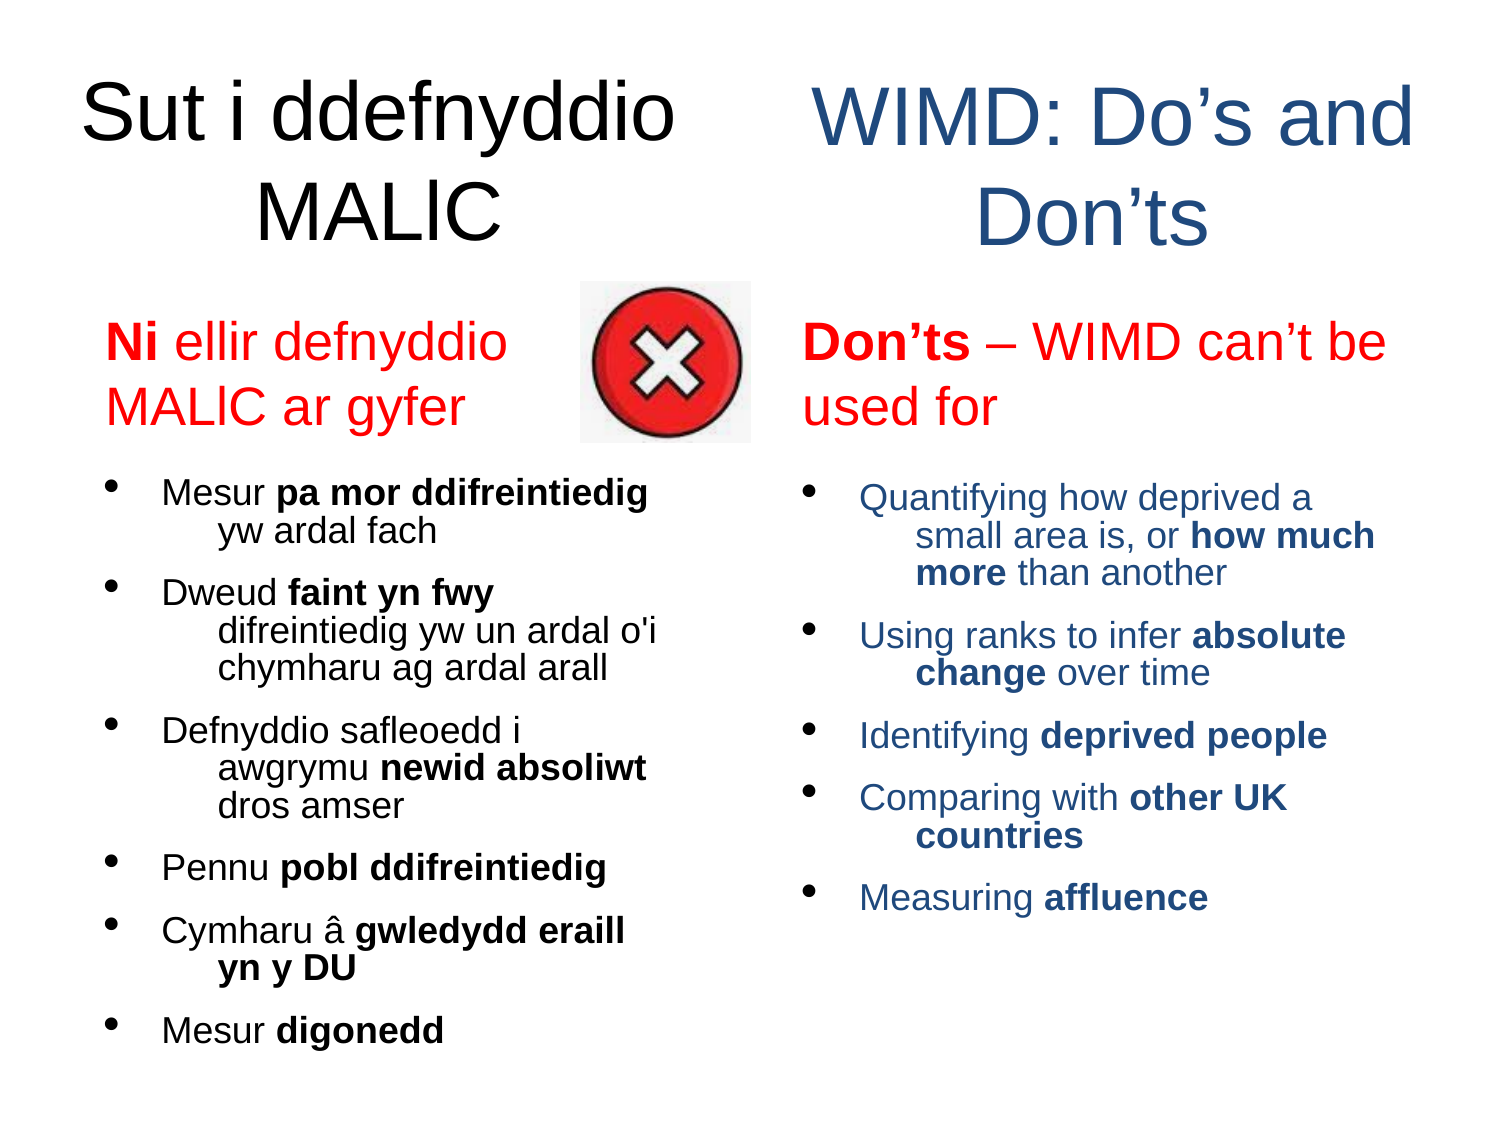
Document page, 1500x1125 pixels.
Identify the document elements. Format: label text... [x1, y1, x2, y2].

text_box Ni ellir defnyddio MALlC ar gyfer Mesur pa mor ddifreintiedig yw ardal fach Dweud faint yn fwy difreintiedig yw un ardal o'i chymharu ag ardal arall Defnyddio safleoedd i awgrymu newid absoliwt dros amser Pennu pobl ddifreintiedig Cymharu â gwledydd eraill yn y DU Mesur digonedd [90, 299, 686, 1058]
text_box Sut i ddefnyddio MALlC [0, 50, 807, 265]
picture [580, 281, 751, 443]
text_box Don’ts – WIMD can’t be used for Quantifying how deprived a small area is, or how much more than another Using ranks to infer absolute change over time Identifying deprived people Comparing with other UK countries Measuring affluence [788, 298, 1413, 926]
text_box WIMD: Do’s and Don’ts [764, 55, 1464, 270]
